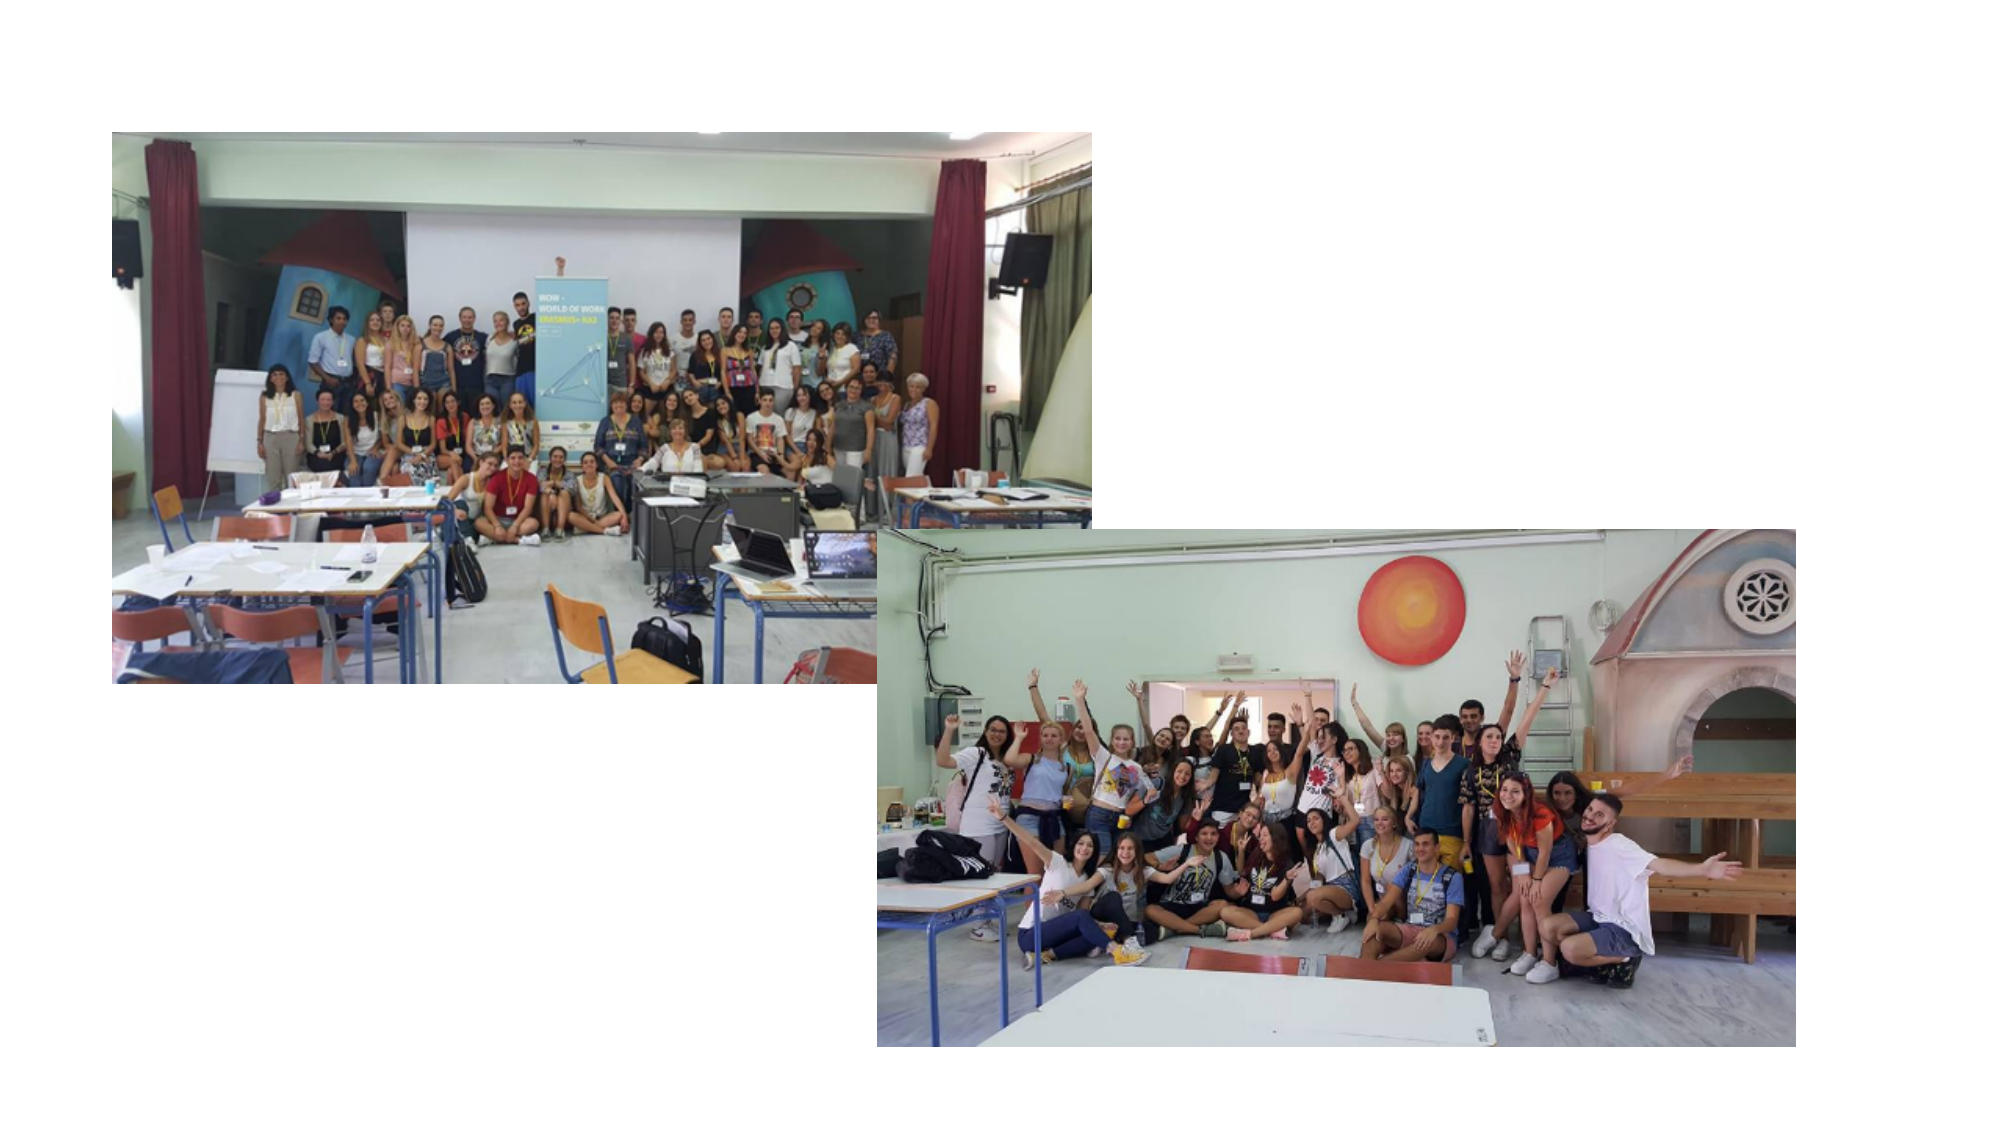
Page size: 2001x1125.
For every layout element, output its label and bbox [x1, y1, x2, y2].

picture [112, 132, 1796, 1047]
